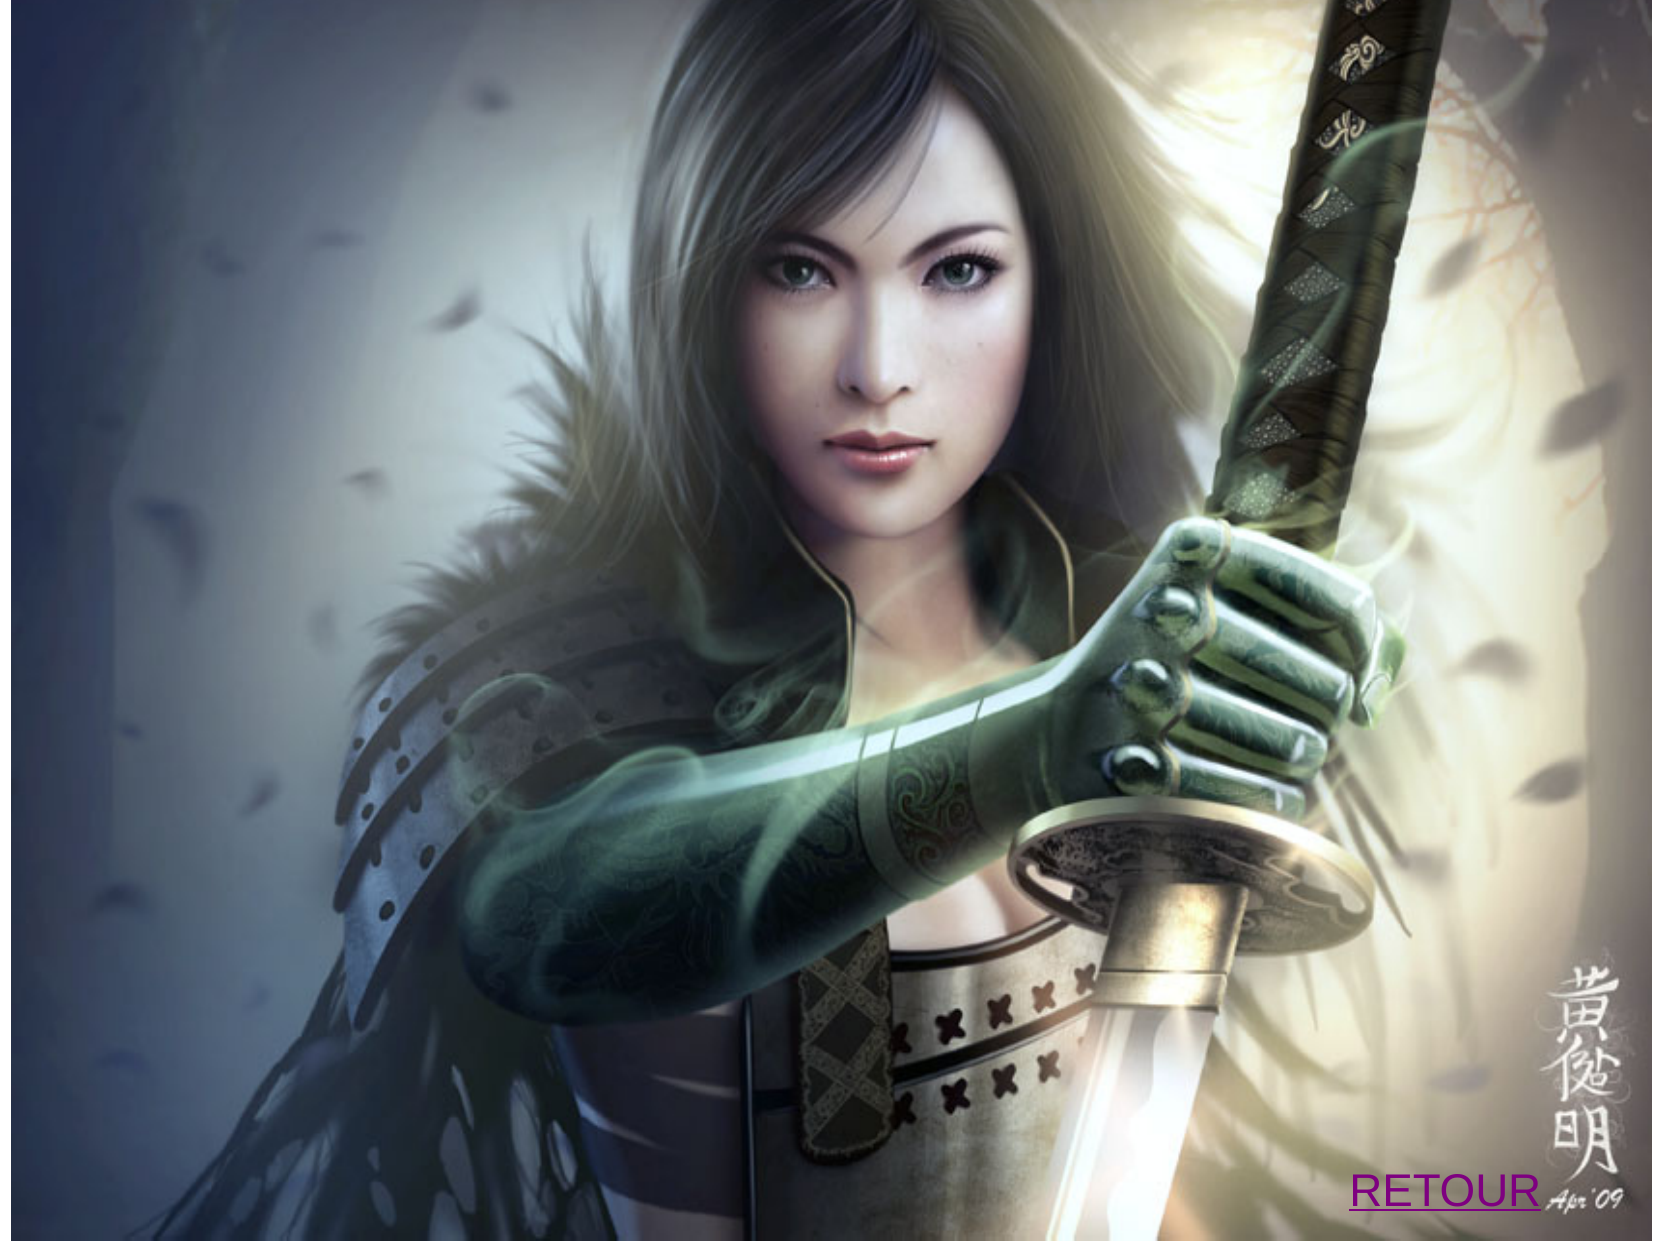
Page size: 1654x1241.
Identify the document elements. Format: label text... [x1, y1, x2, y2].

picture [11, 0, 1652, 1241]
text_box RETOUR [1334, 1157, 1619, 1224]
